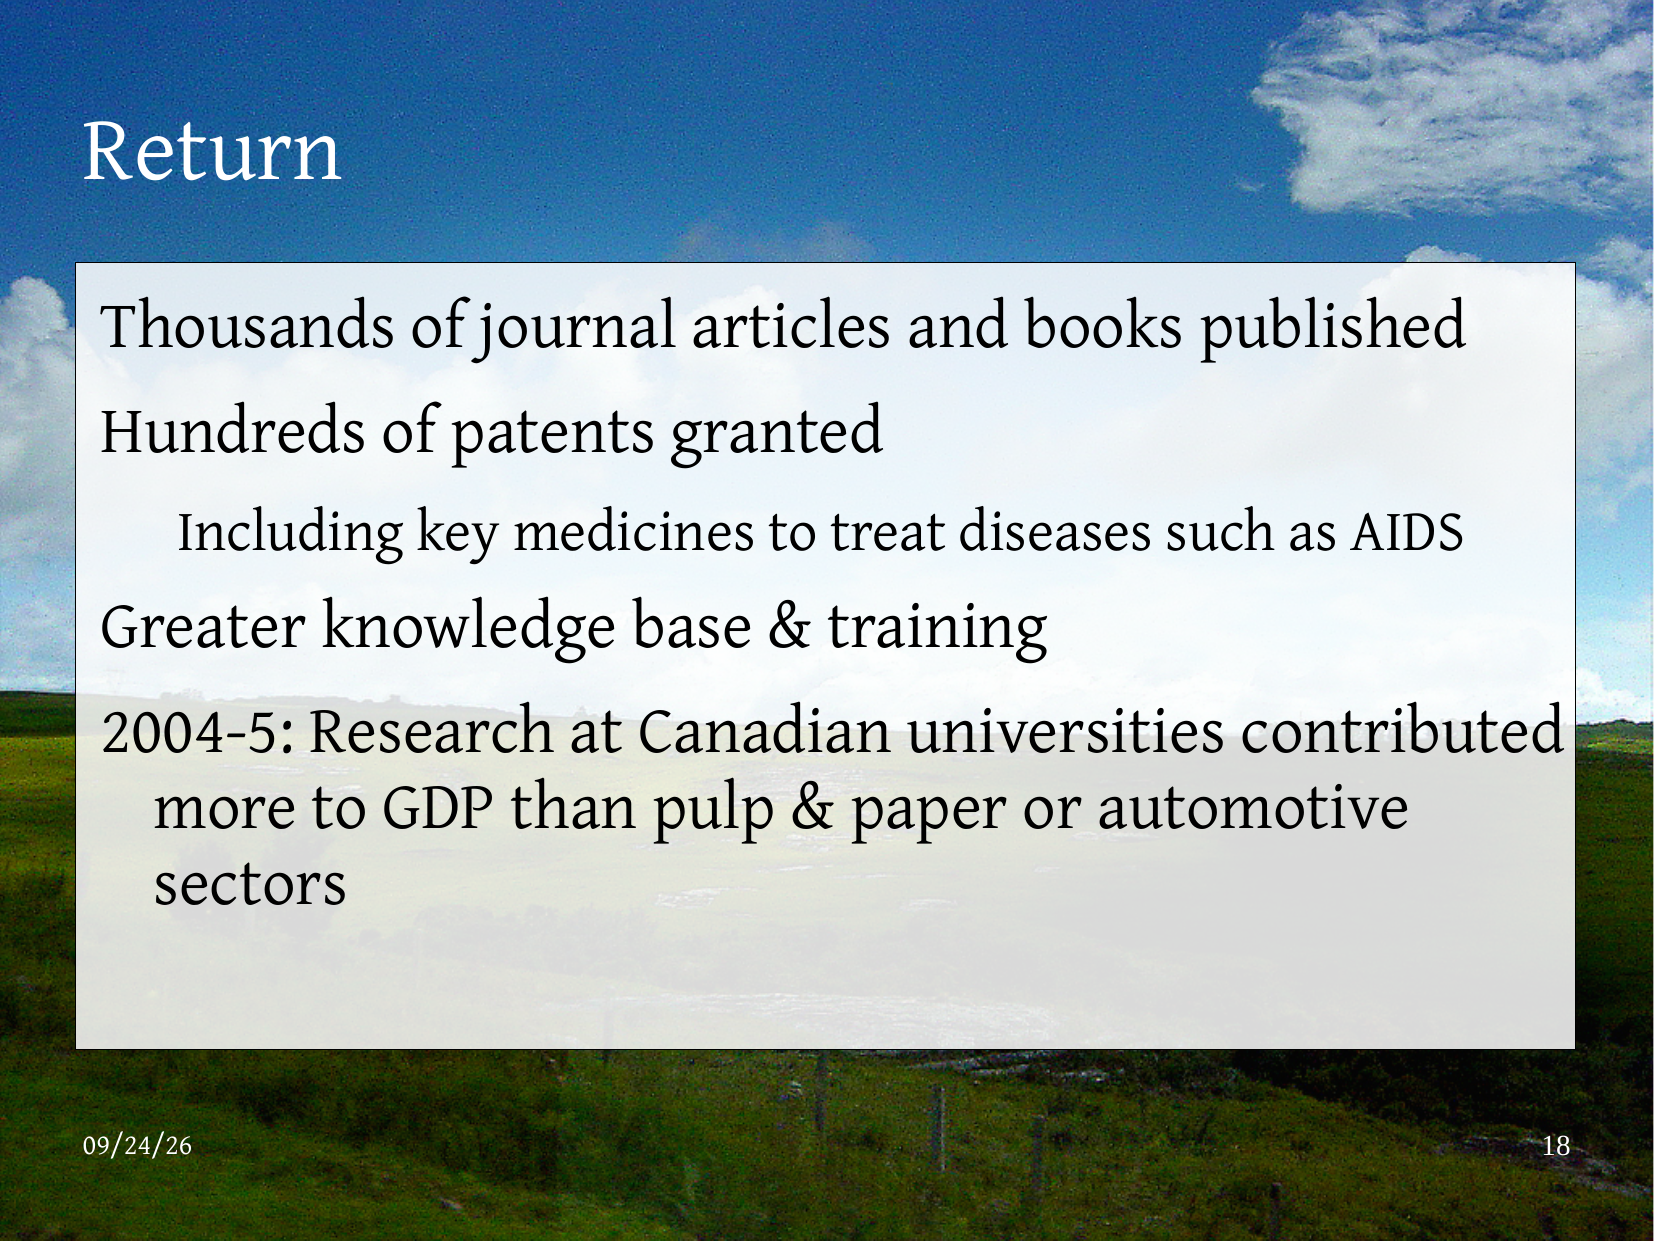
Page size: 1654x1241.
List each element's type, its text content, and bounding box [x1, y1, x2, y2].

picture [0, 0, 1654, 1241]
list Thousands of journal articles and books published Hundreds of patents granted Including key medicines to treat diseases such as AIDS Greater knowledge base & training 2004-5: Research at Canadian universities contributed more to GDP than pulp & paper or automotive sectors [82, 290, 1571, 1094]
title Return [82, 56, 1571, 250]
